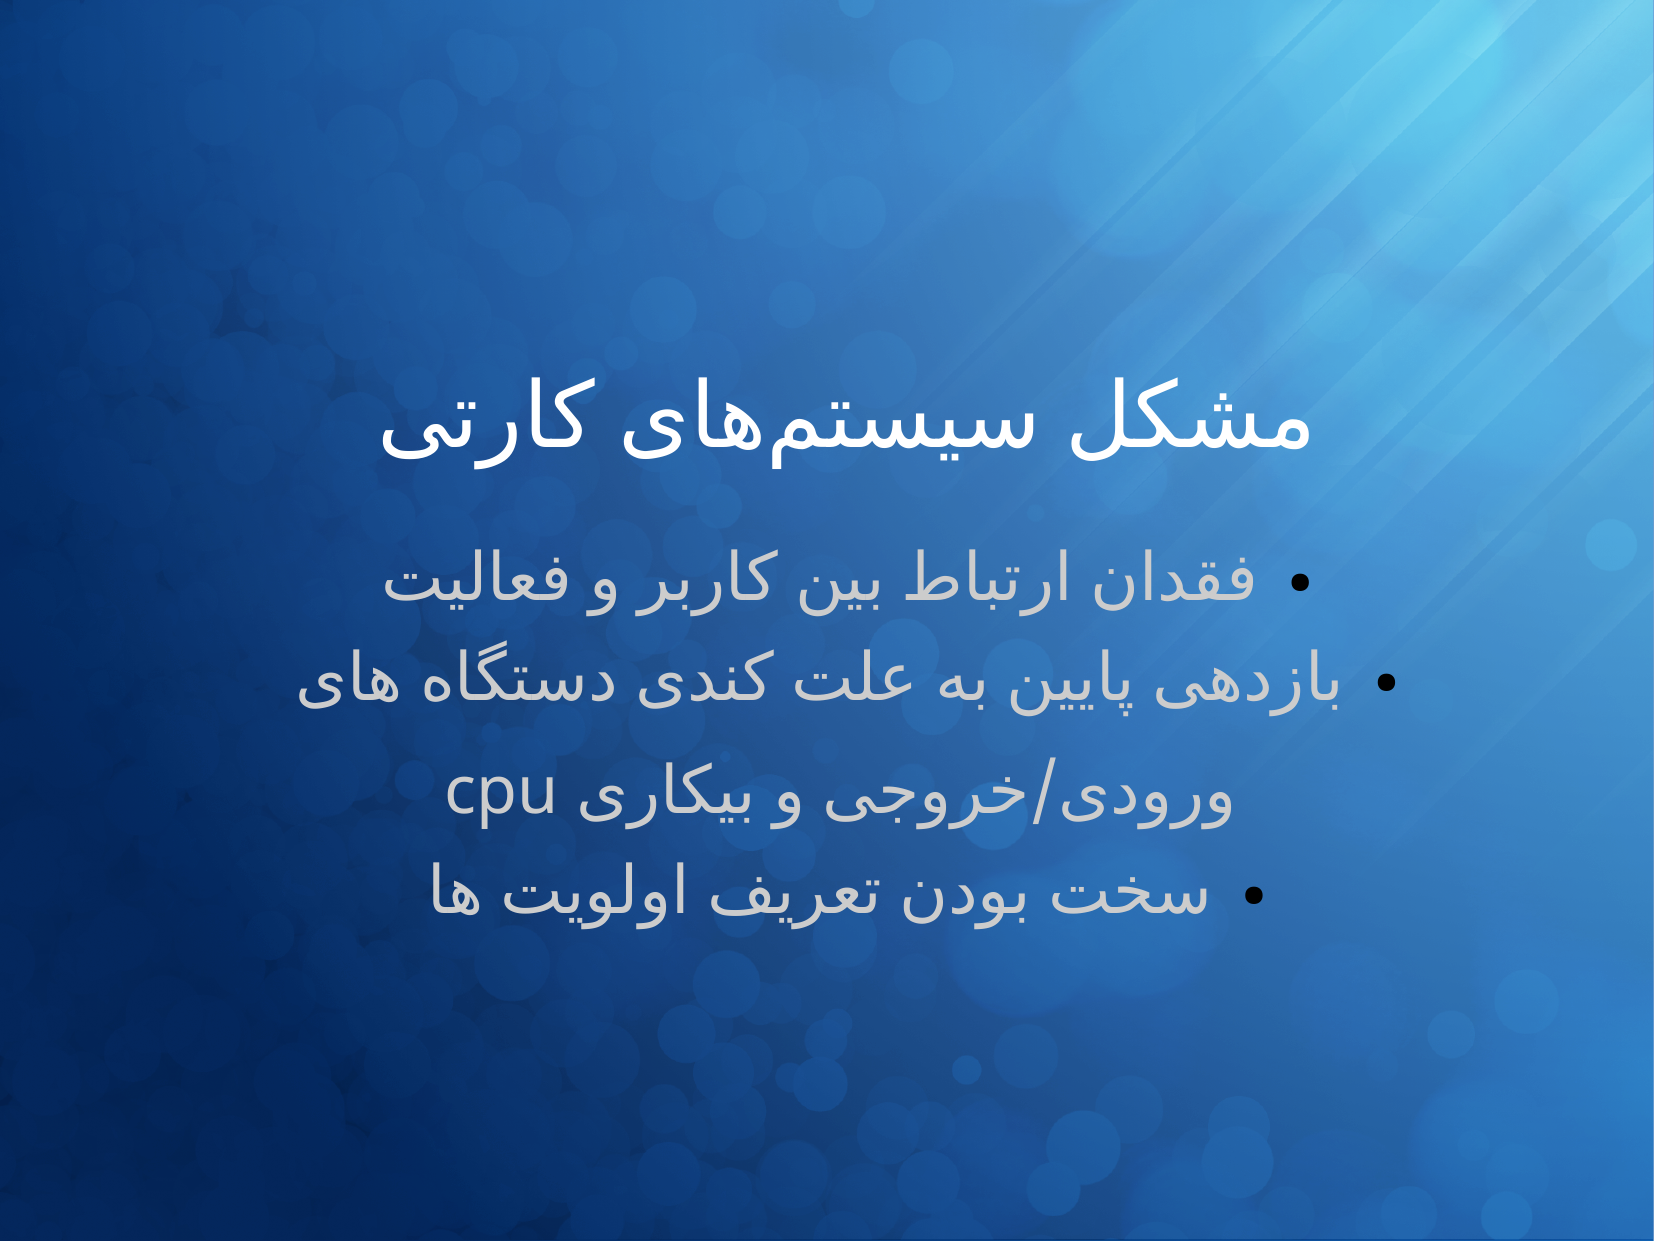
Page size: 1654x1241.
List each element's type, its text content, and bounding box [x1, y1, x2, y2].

title مشکل سیستم‌های کارتی [118, 294, 1576, 557]
picture [0, 0, 1654, 1241]
subtitle فقدان ارتباط بین کاربر و فعالیت بازدهی پایین به علت کندی دستگاه های ورودی/خروجی و بیکاری cpu سخت بودن تعریف اولویت ها [112, 525, 1570, 944]
